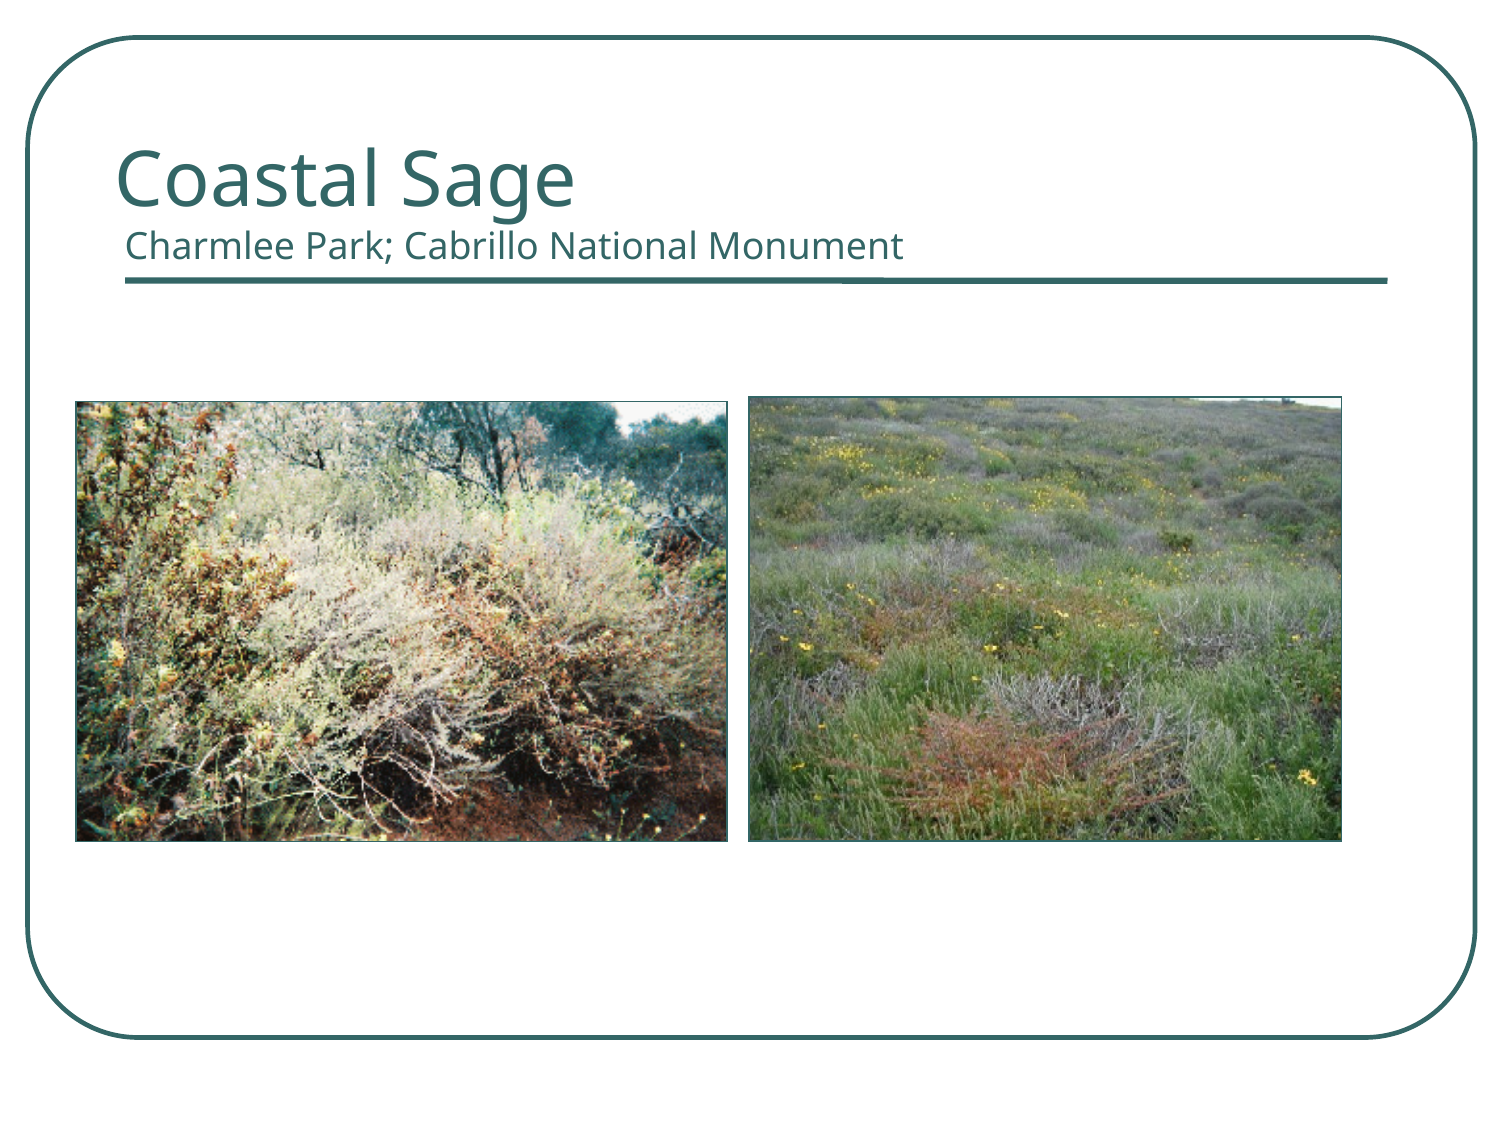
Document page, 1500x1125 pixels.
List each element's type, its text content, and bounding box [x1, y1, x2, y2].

picture [76, 402, 727, 841]
picture [750, 397, 1341, 841]
title Coastal Sage Charmlee Park; Cabrillo National Monument [100, 87, 1388, 275]
